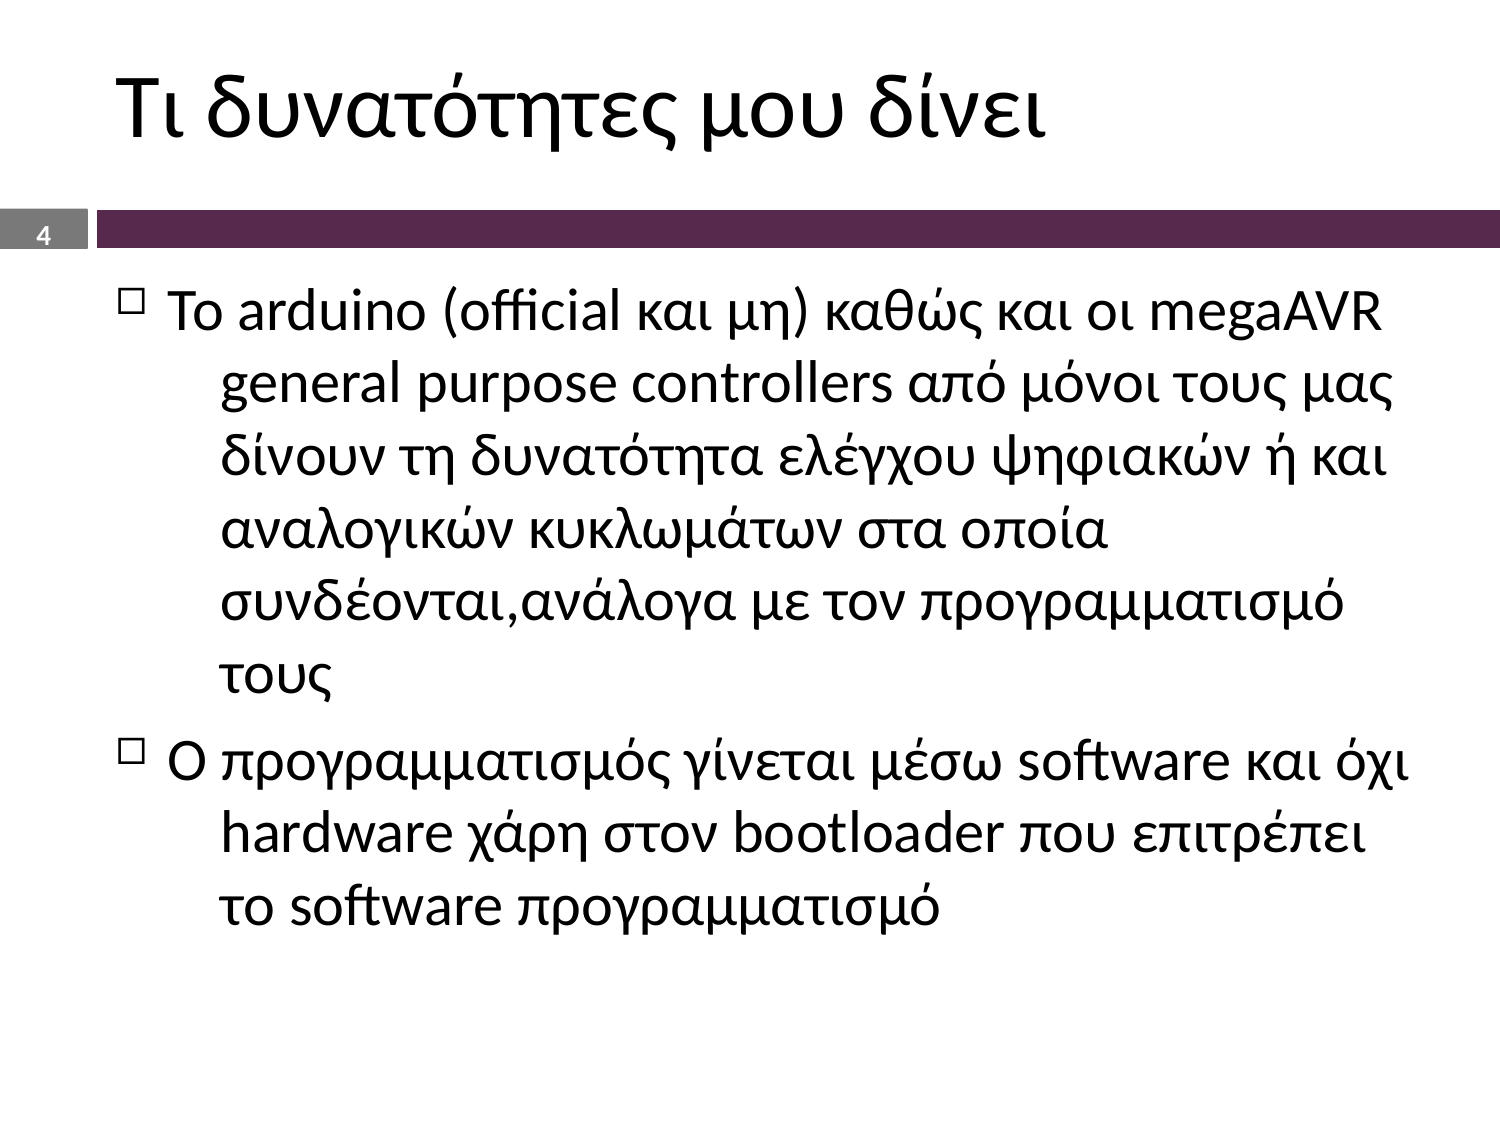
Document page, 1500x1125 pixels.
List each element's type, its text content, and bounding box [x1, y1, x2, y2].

list Το arduino (official και μη) καθώς και οι megaAVR general purpose controllers από μόνοι τους μας δίνουν τη δυνατότητα ελέγχου ψηφιακών ή και αναλογικών κυκλωμάτων στα οποία συνδέονται,ανάλογα με τον προγραμματισμό τους Ο προγραμματισμός γίνεται μέσω software και όχι hardware χάρη στον bootloader που επιτρέπει το software προγραμματισμό [100, 262, 1438, 1000]
text_box [0, 208, 88, 249]
title Τι δυνατότητες μου δίνει [100, 19, 1438, 182]
